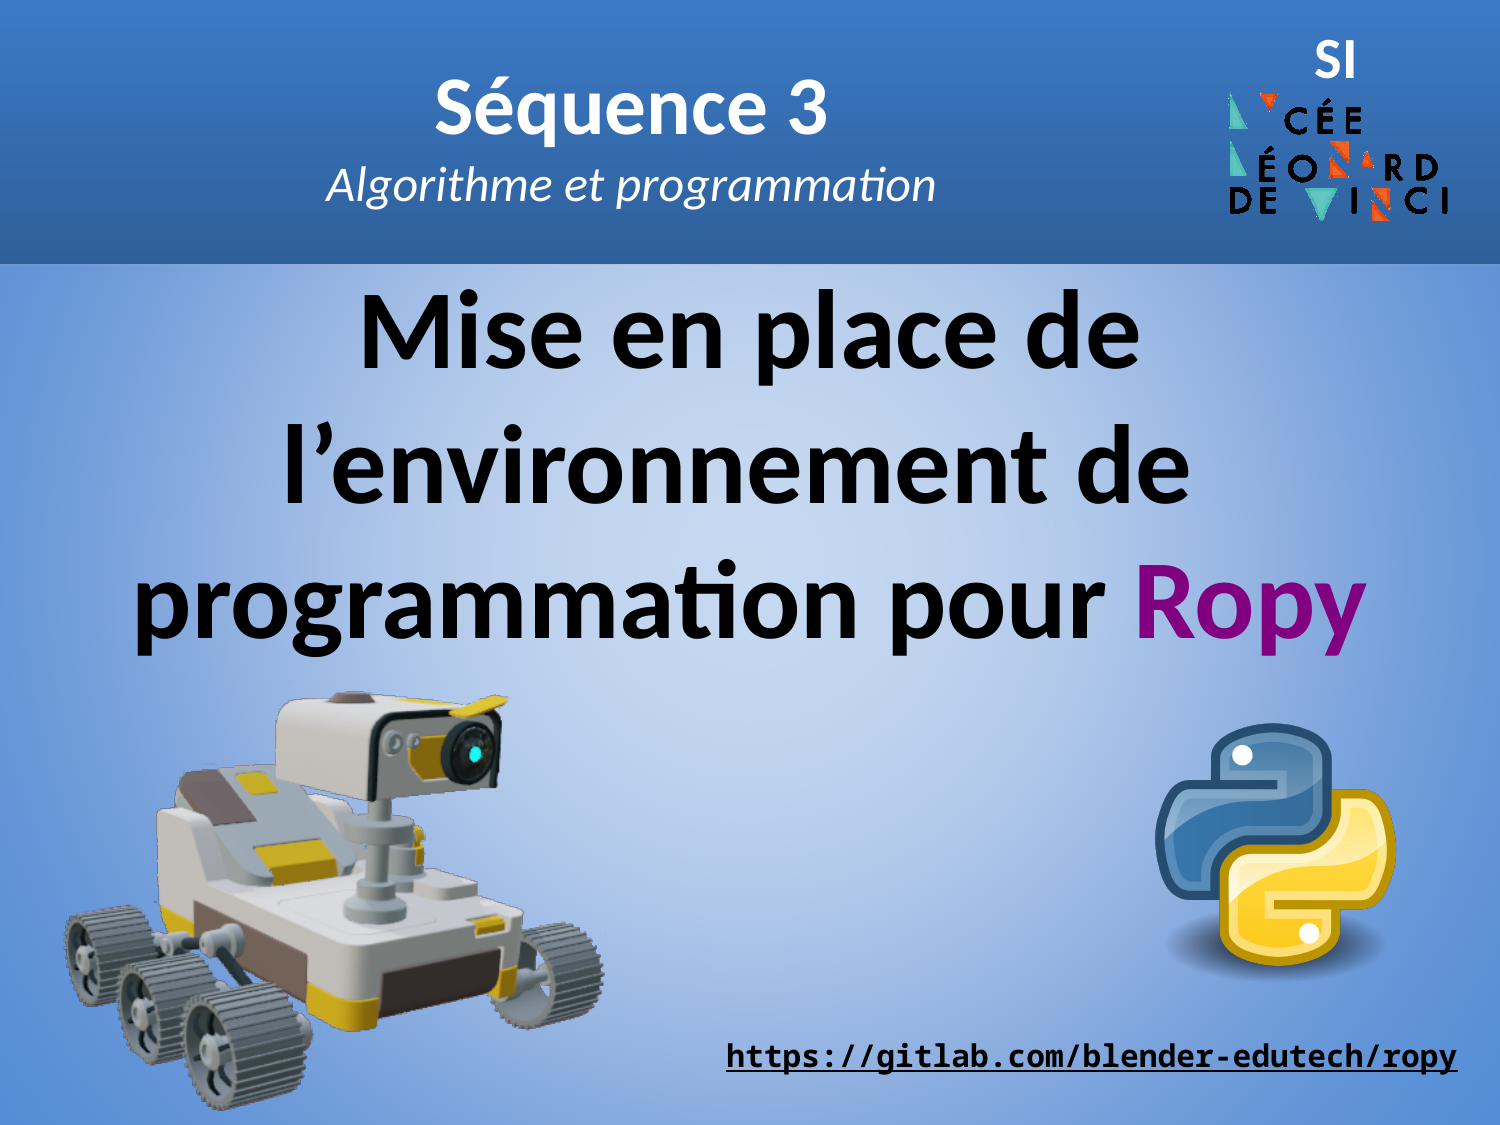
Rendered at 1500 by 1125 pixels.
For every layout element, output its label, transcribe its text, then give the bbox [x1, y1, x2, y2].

subtitle Mise en place de l’environnement de programmation pour Ropy [0, 264, 1500, 670]
picture [1224, 87, 1450, 224]
text_box https://gitlab.com/blender-edutech/ropy [704, 1032, 1473, 1079]
picture [0, 670, 1500, 1125]
title Séquence 3 Algorithme et programmation [0, 0, 1500, 264]
text_box SI [1226, 12, 1447, 87]
